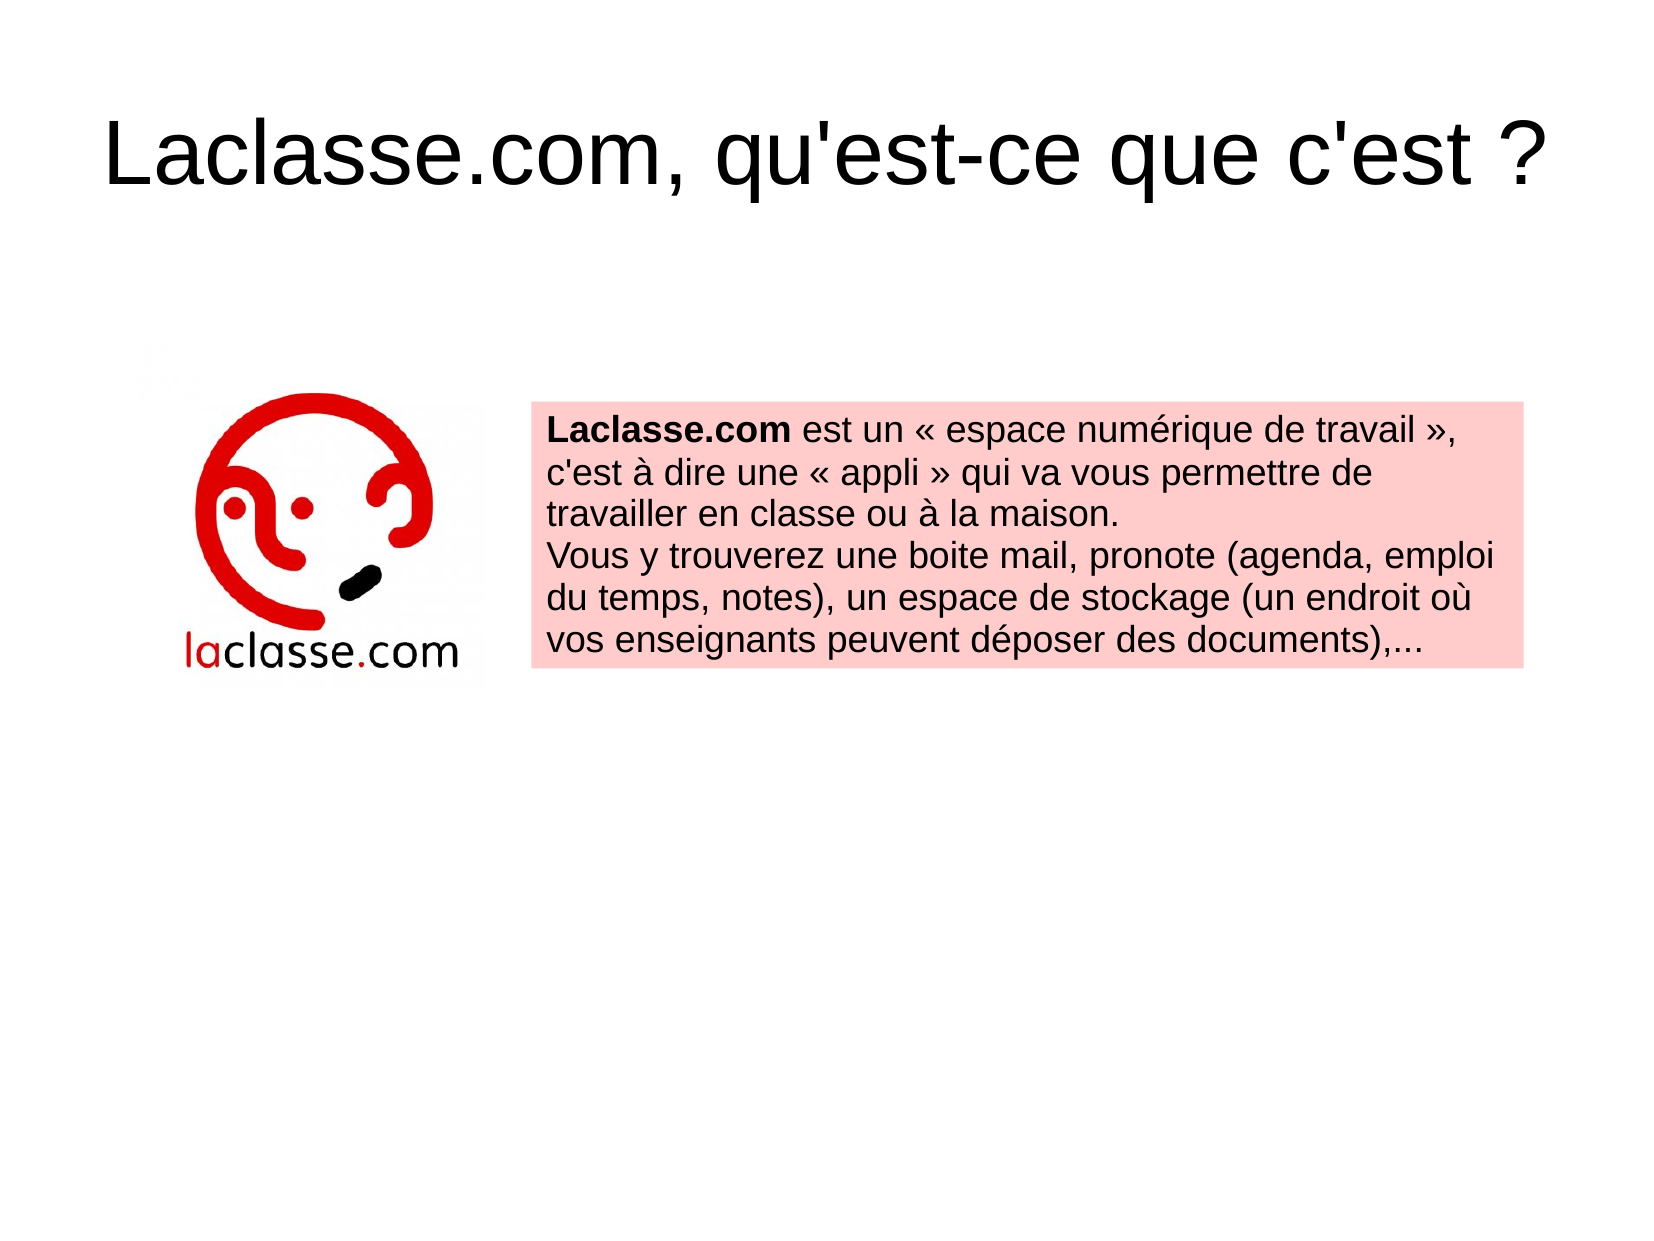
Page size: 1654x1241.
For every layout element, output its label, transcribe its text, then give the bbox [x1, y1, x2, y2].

title Laclasse.com, qu'est-ce que c'est ? [82, 49, 1571, 257]
text_box Laclasse.com est un « espace numérique de travail », c'est à dire une « appli » qui va vous permettre de travailler en classe ou à la maison. Vous y trouverez une boite mail, pronote (agenda, emploi du temps, notes), un espace de stockage (un endroit où vos enseignants peuvent déposer des documents),... [531, 401, 1524, 669]
picture [138, 342, 485, 688]
